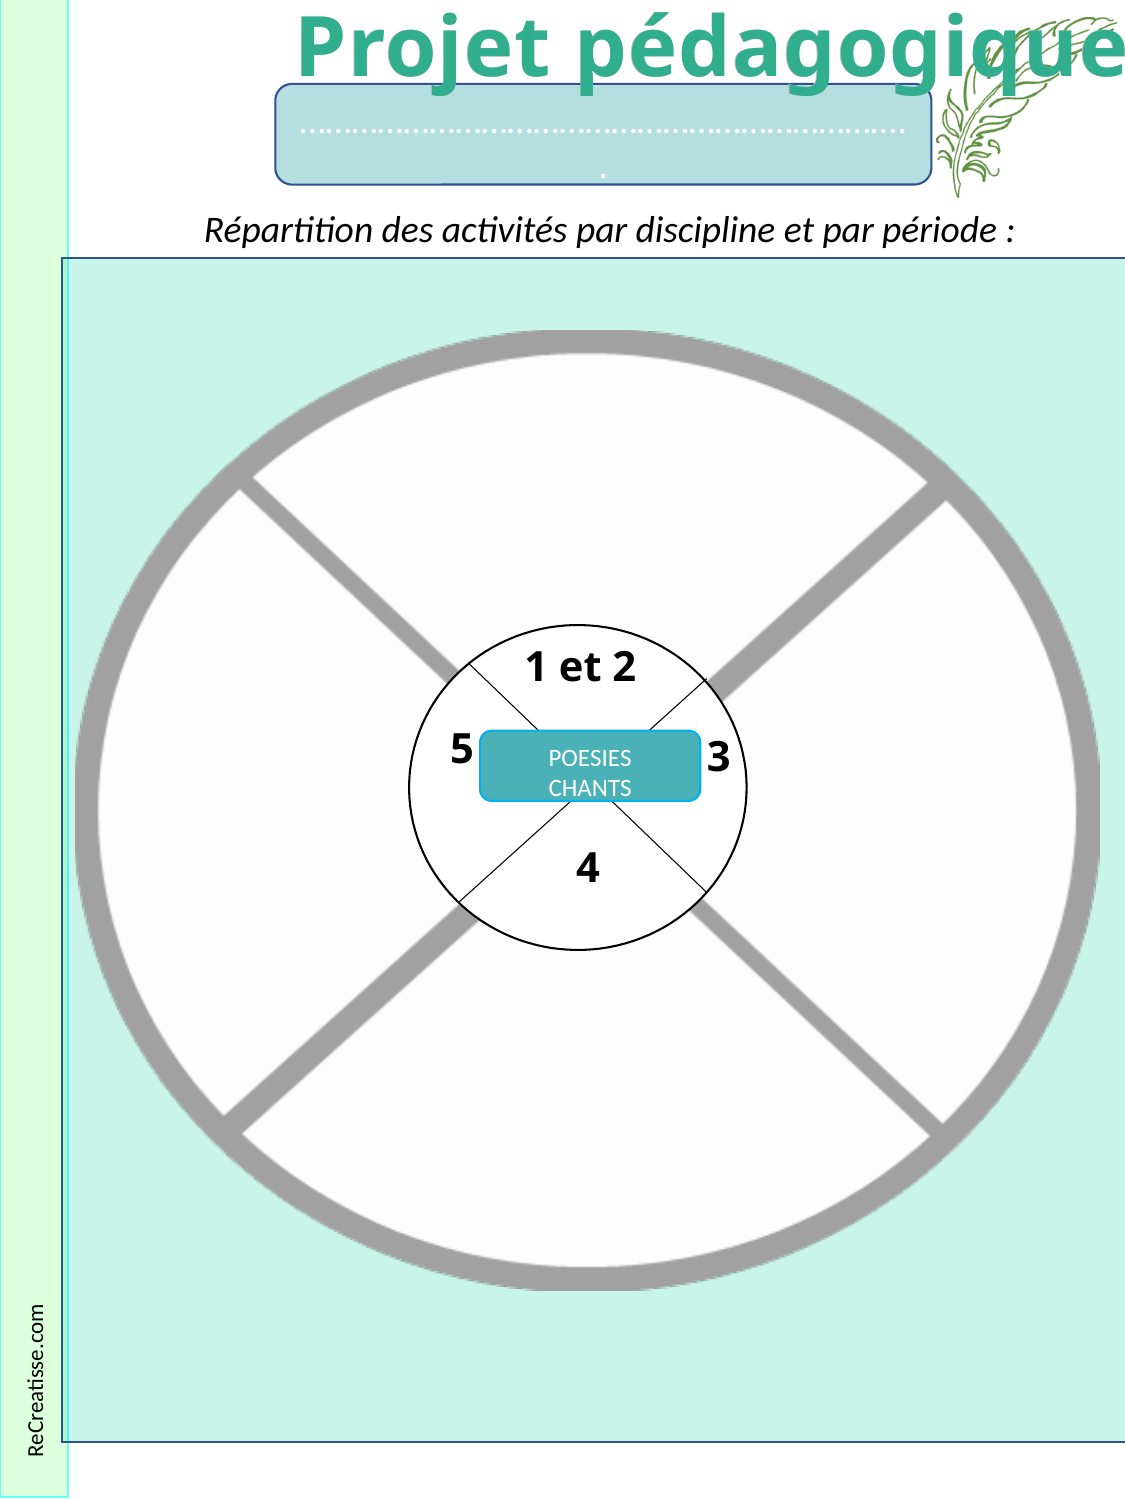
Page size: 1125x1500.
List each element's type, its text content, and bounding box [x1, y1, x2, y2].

text_box 5 [435, 714, 489, 779]
text_box Projet pédagogique [280, 0, 1125, 201]
text_box Répartition des activités par discipline et par période : [189, 198, 1032, 258]
text_box 1 et 2 [509, 632, 652, 697]
text_box ReCreatisse.com [13, 1289, 55, 1473]
text_box 3 [692, 722, 746, 787]
picture [75, 330, 1100, 1291]
text_box 4 [561, 833, 615, 899]
text_box POESIES CHANTS [480, 730, 701, 801]
text_box [0, 0, 1125, 1497]
